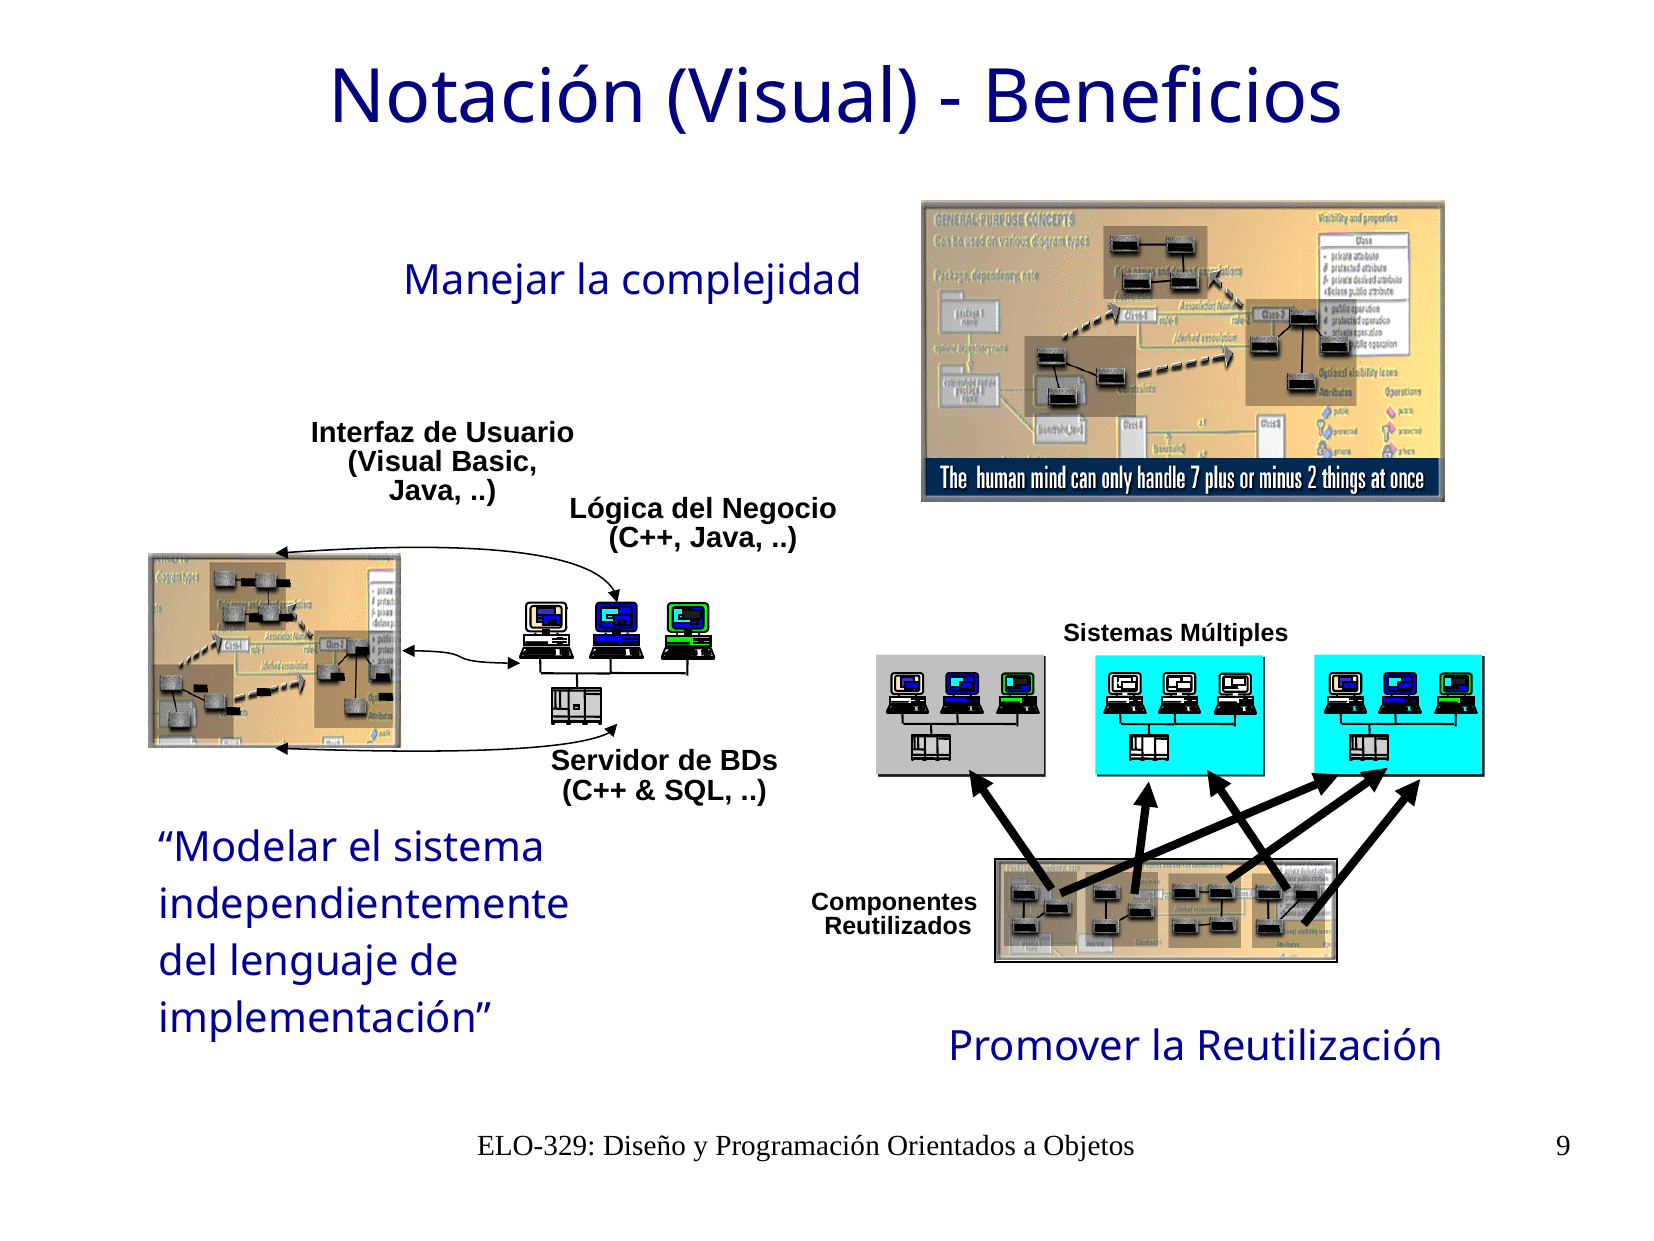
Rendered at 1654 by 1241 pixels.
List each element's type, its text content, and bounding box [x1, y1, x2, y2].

text_box [523, 635, 569, 646]
text_box “Modelar el sistema independientemente del lenguaje de implementación” [144, 809, 792, 1053]
text_box Manejar la complejidad [389, 242, 878, 315]
text_box [596, 602, 637, 632]
text_box Promover la Reutilización [933, 1007, 1459, 1081]
text_box Interfaz de Usuario (Visual Basic, Java, ..)‏ [296, 412, 590, 514]
text_box [526, 602, 567, 632]
text_box Componentes Reutilizados [796, 883, 1000, 947]
text_box Sistemas Múltiples [1048, 614, 1304, 654]
text_box [1095, 655, 1263, 775]
picture [996, 860, 1337, 962]
text_box [562, 692, 567, 707]
text_box [570, 692, 583, 715]
title Notación (Visual) - Beneficios [82, 43, 1571, 145]
picture [921, 200, 1446, 503]
text_box [876, 654, 1044, 775]
text_box Servidor de BDs (C++ & SQL, ..)‏ [535, 740, 794, 814]
text_box [667, 603, 709, 632]
text_box [665, 636, 711, 647]
text_box Lógica del Negocio (C++, Java, ..)‏ [554, 488, 852, 561]
picture [148, 553, 403, 749]
text_box [552, 688, 602, 724]
text_box [593, 635, 639, 646]
text_box [1314, 654, 1483, 775]
